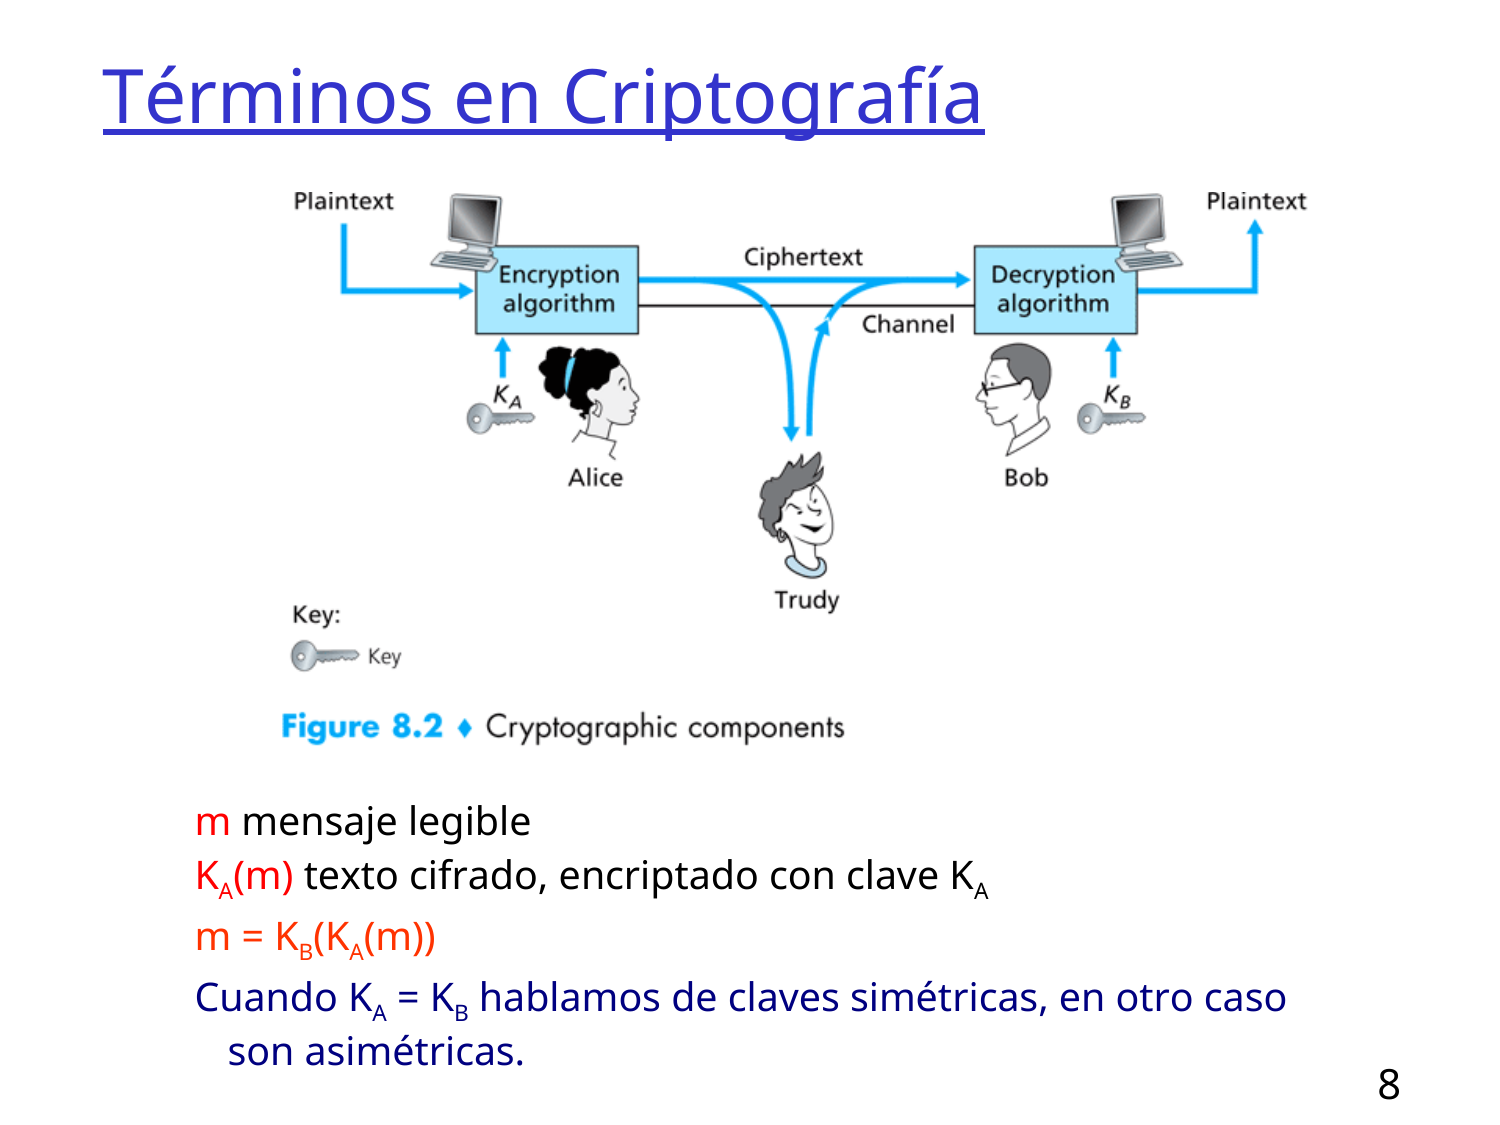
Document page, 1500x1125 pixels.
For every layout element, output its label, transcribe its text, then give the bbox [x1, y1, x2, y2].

list m mensaje legible KA(m) texto cifrado, encriptado con clave KA m = KB(KA(m)) Cuando KA = KB hablamos de claves simétricas, en otro caso son asimétricas. [179, 788, 1355, 1083]
title Términos en Criptografía [87, 0, 1363, 209]
picture [281, 192, 1309, 750]
